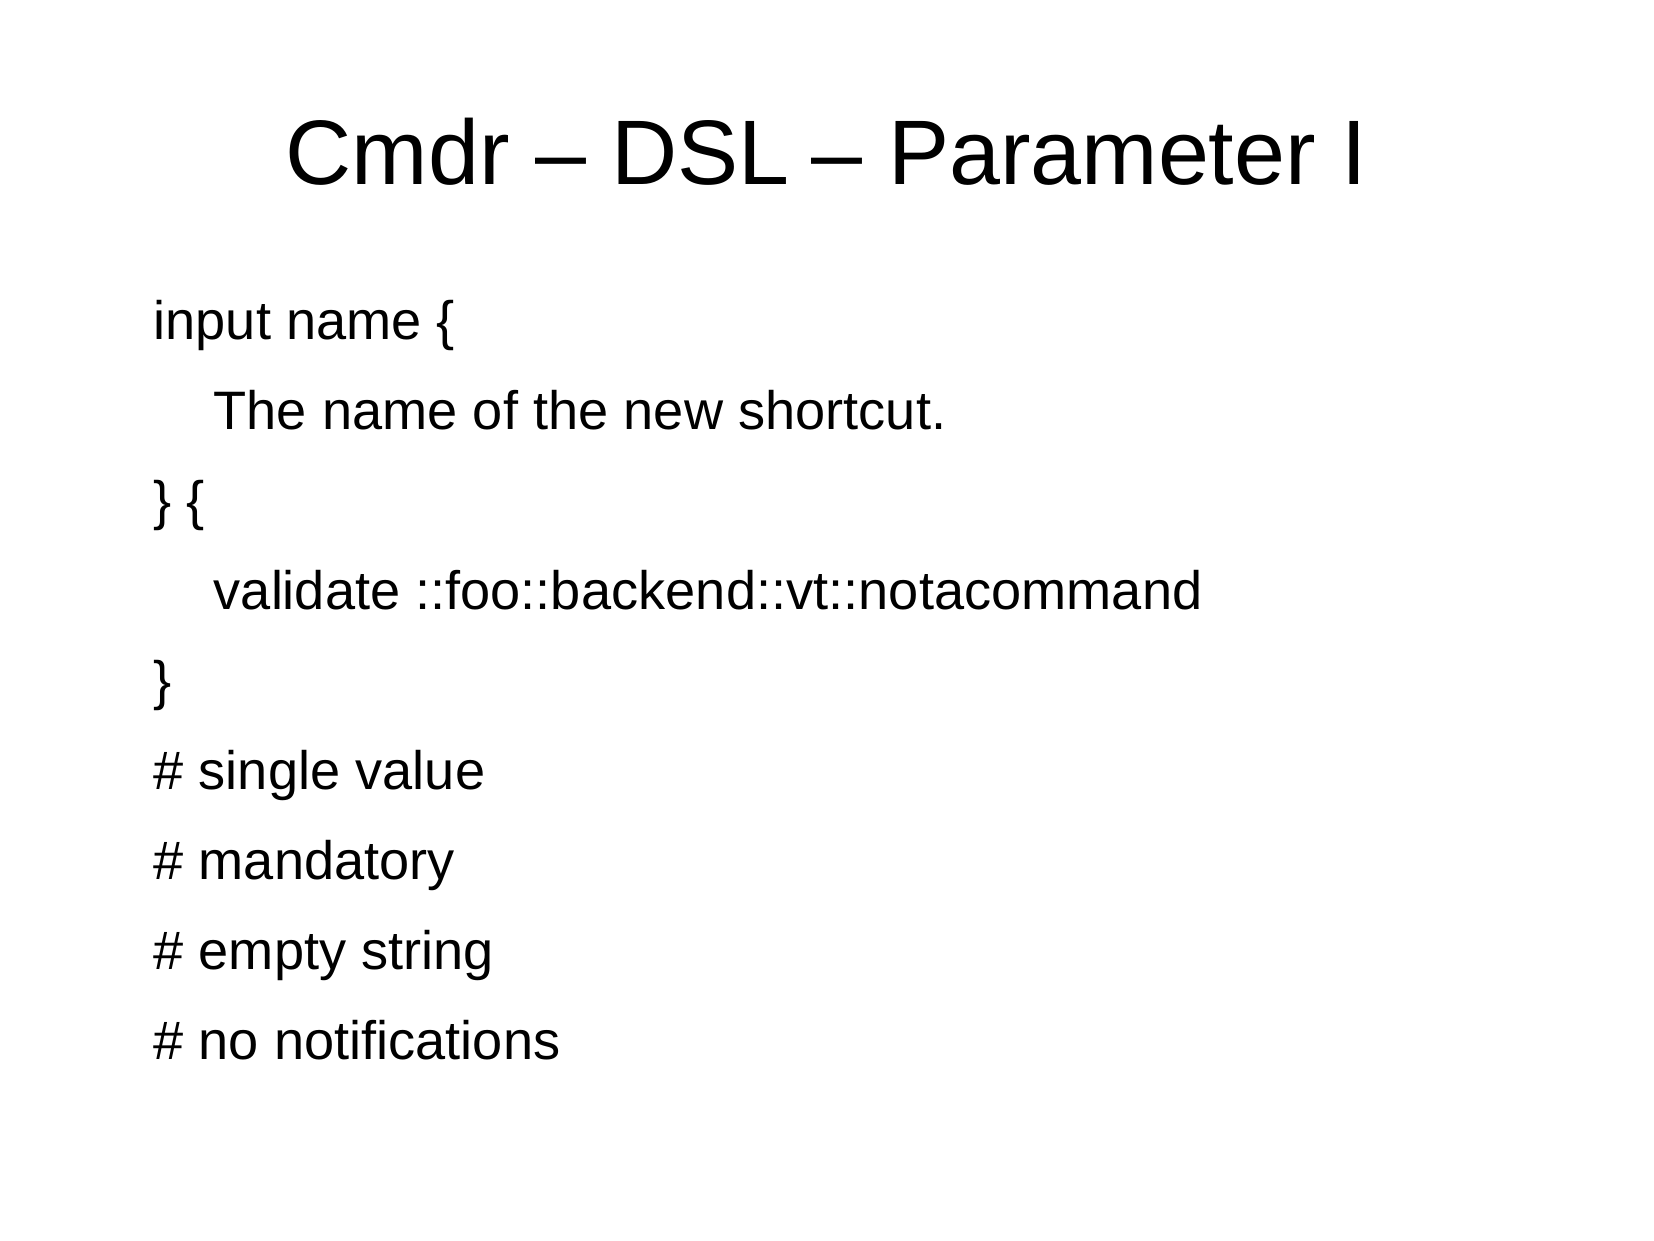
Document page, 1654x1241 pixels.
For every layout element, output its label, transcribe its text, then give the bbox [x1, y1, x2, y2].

title Cmdr – DSL – Parameter I [82, 56, 1571, 250]
list input name { The name of the new shortcut. } { validate ::foo::backend::vt::notacommand } # single value # mandatory # empty string # no notifications [82, 290, 1571, 1094]
